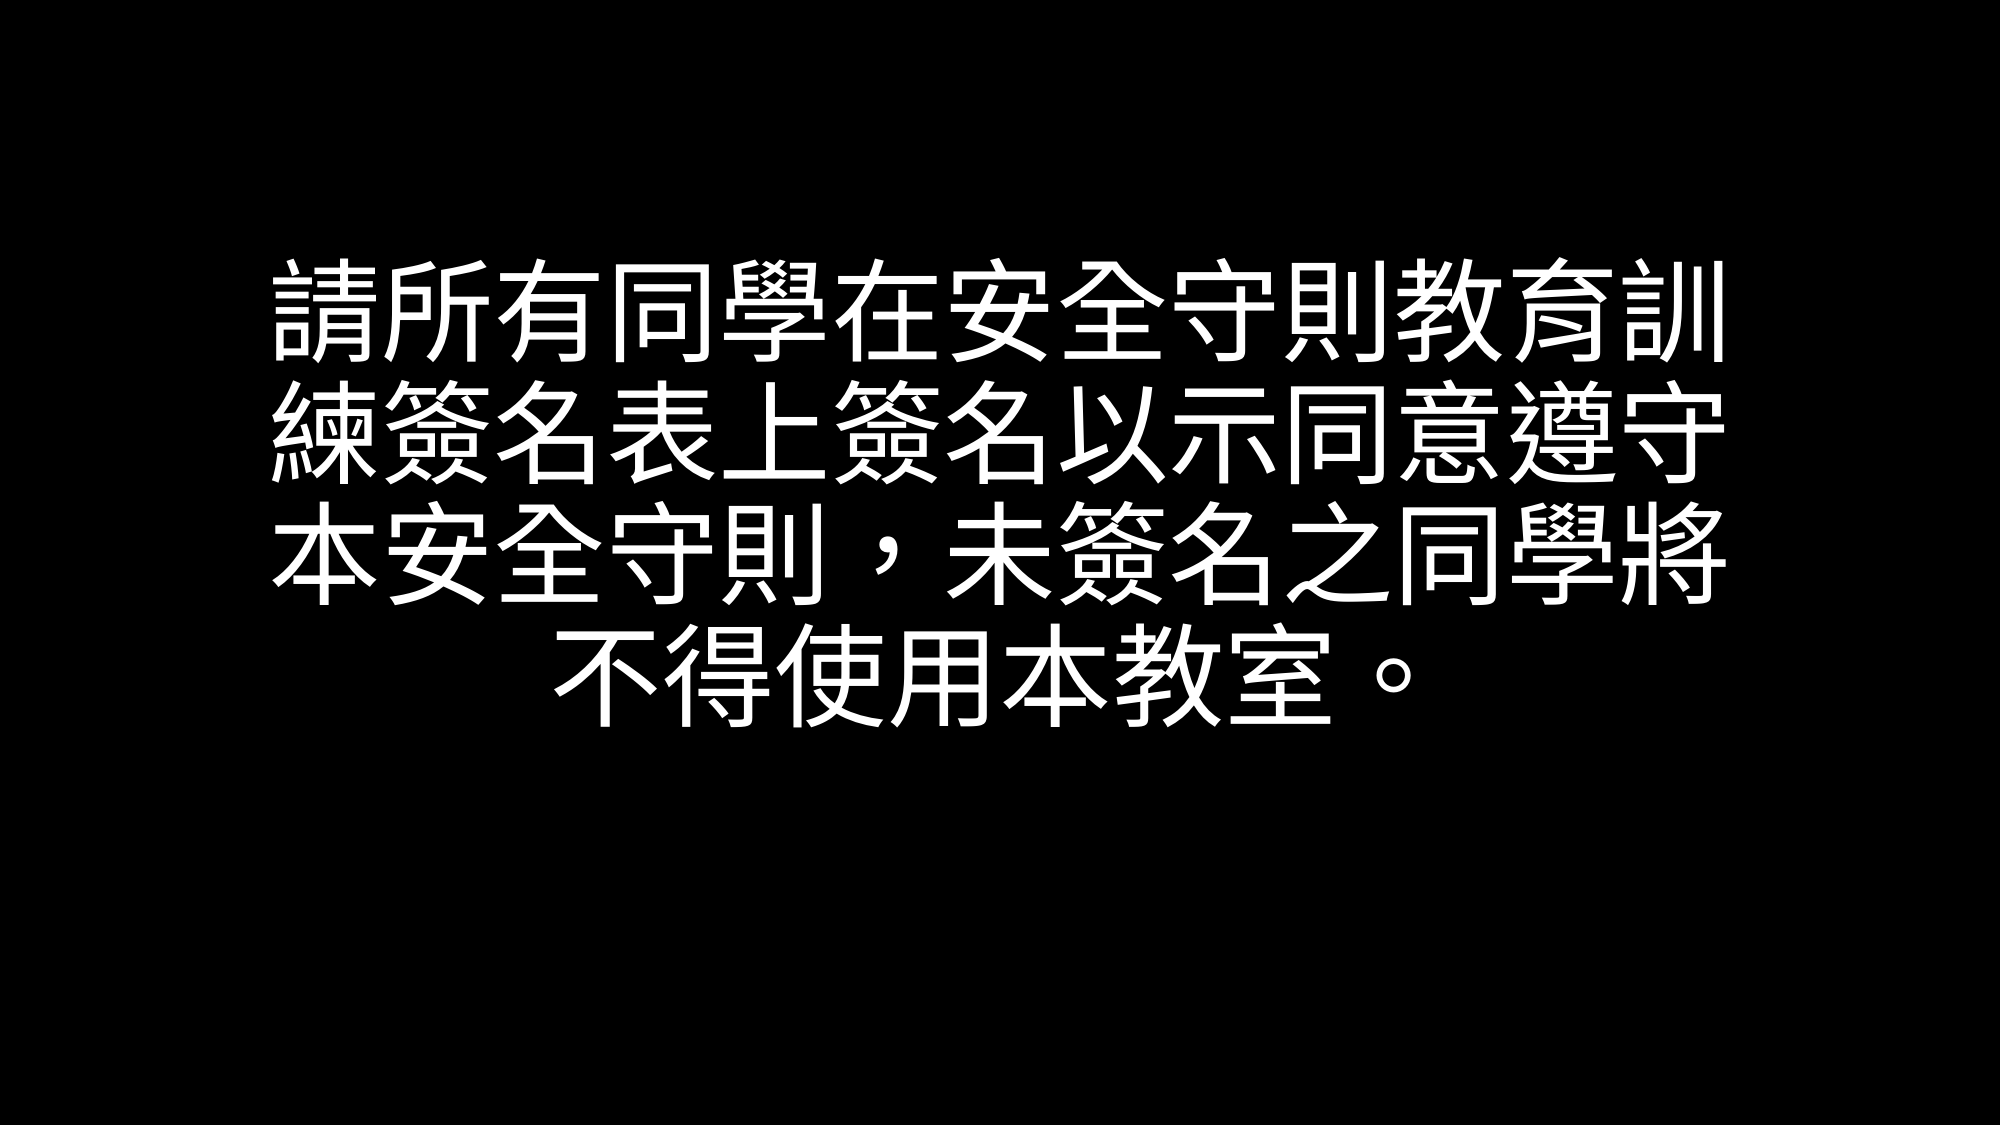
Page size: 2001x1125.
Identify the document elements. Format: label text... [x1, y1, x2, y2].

title 請所有同學在安全守則教育訓練簽名表上簽名以示同意遵守本安全守則，未簽名之同學將不得使用本教室。 [249, 184, 1750, 751]
